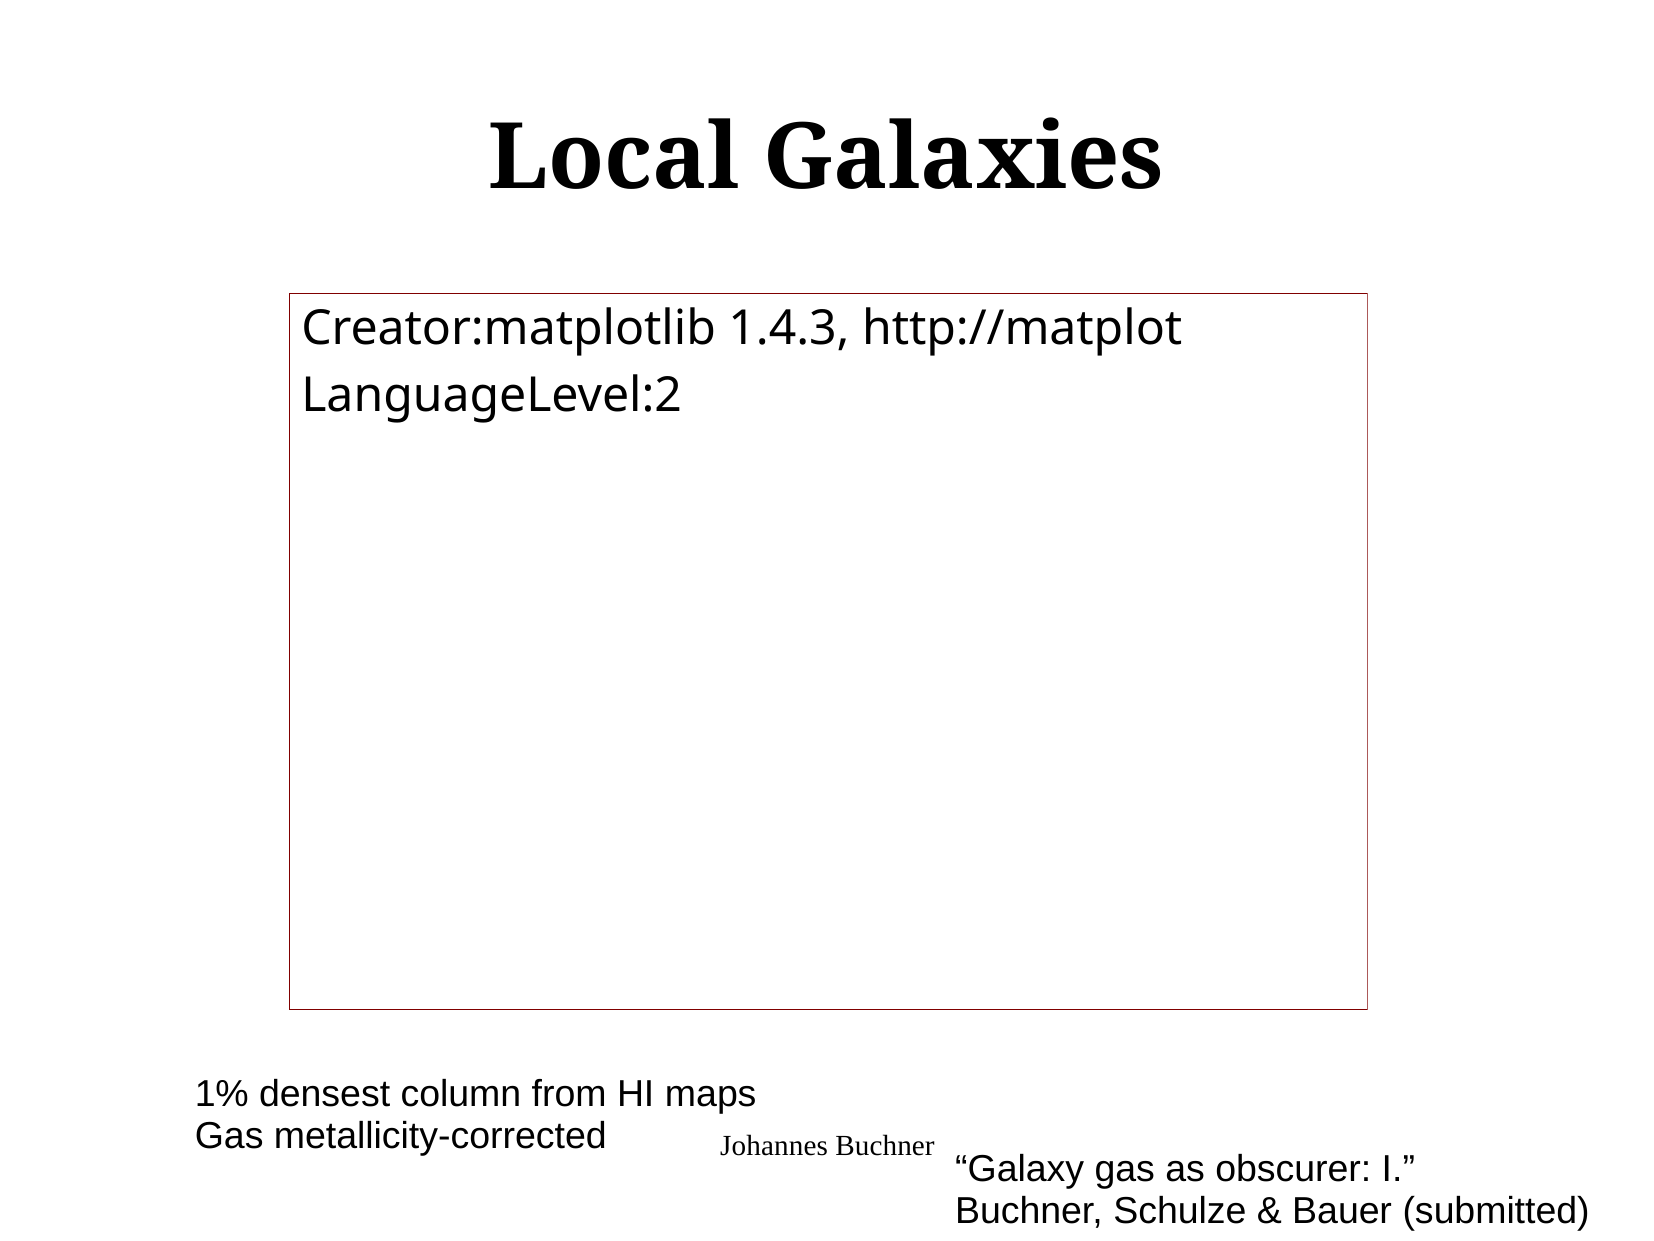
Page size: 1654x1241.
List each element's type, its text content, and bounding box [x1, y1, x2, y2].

title Local Galaxies [82, 49, 1571, 257]
text_box 1% densest column from HI maps Gas metallicity-corrected [180, 1065, 1171, 1171]
picture [285, 290, 1368, 1010]
text_box “Galaxy gas as obscurer: I.” Buchner, Schulze & Bauer (submitted) [940, 1140, 1646, 1239]
